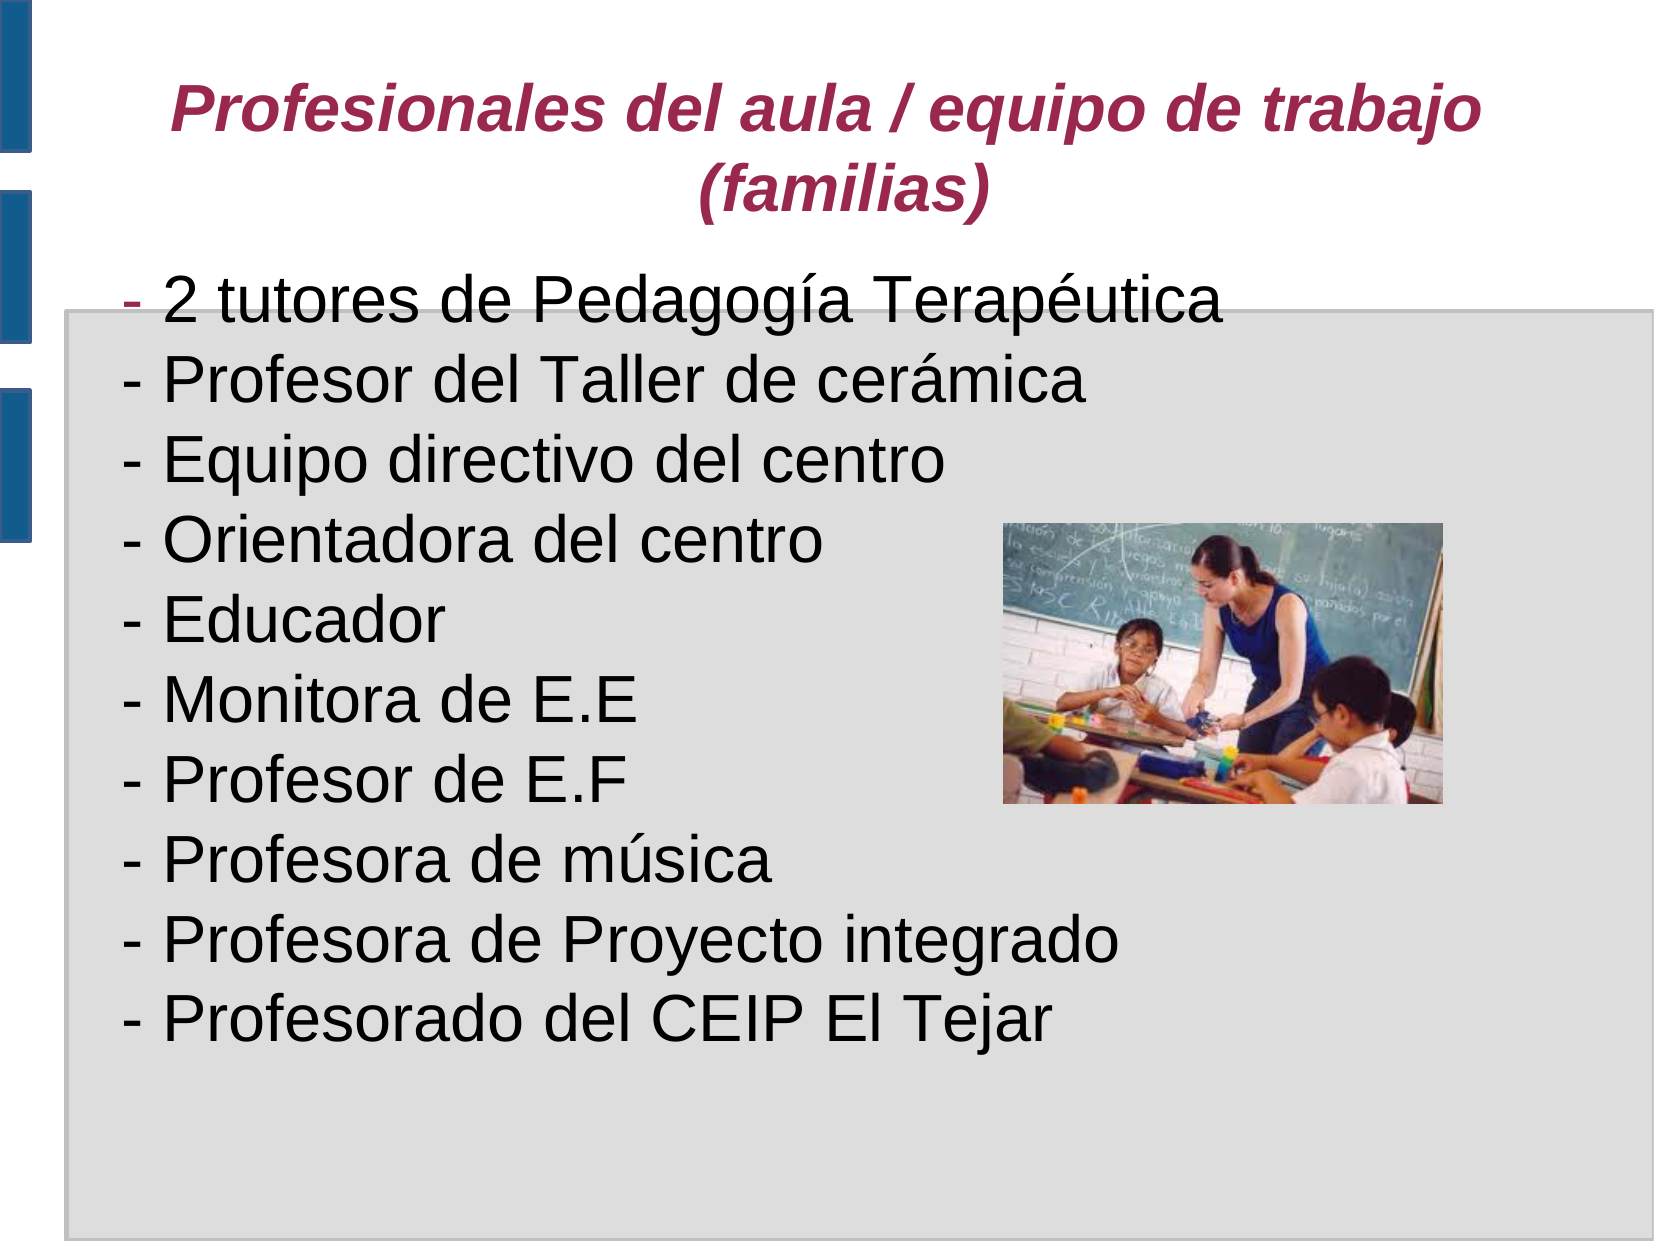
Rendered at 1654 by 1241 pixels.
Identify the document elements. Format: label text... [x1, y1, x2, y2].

subtitle - 2 tutores de Pedagogía Terapéutica - Profesor del Taller de cerámica - Equipo directivo del centro - Orientadora del centro - Educador - Monitora de E.E - Profesor de E.F - Profesora de música - Profesora de Proyecto integrado - Profesorado del CEIP El Tejar [121, 286, 1534, 1184]
title Profesionales del aula / equipo de trabajo (familias) [121, 73, 1534, 286]
picture [1003, 523, 1443, 804]
